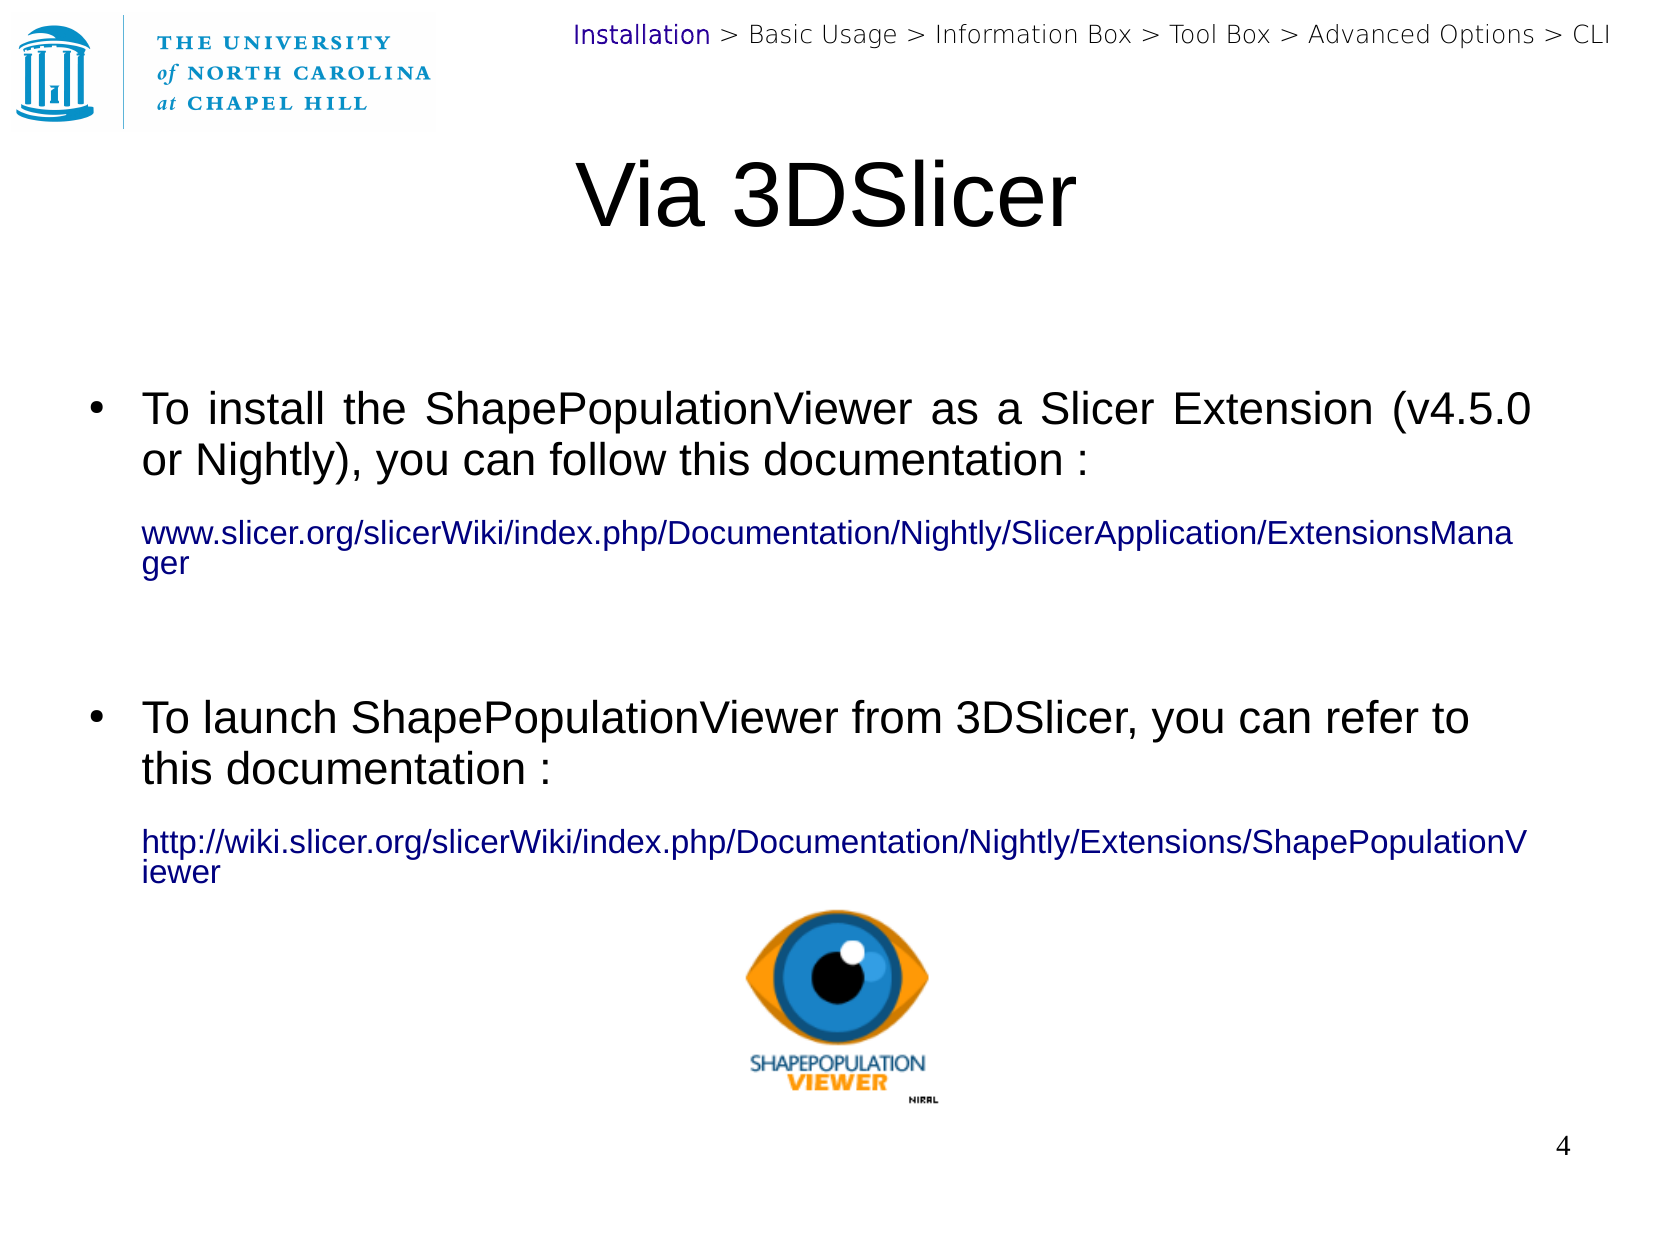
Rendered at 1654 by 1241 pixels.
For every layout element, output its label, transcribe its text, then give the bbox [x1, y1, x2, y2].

text_box Installation > Basic Usage > Information Box > Tool Box > Advanced Options > CLI [558, 12, 1654, 57]
picture [735, 899, 940, 1105]
picture [11, 12, 436, 132]
list To install the ShapePopulationViewer as a Slicer Extension (v4.5.0 or Nightly), you can follow this documentation : www.slicer.org/slicerWiki/index.php/Documentation/Nightly/SlicerApplication/ExtensionsManager To launch ShapePopulationViewer from 3DSlicer, you can refer to this documentation : http://wiki.slicer.org/slicerWiki/index.php/Documentation/Nightly/Extensions/ShapePopulationViewer [70, 302, 1534, 1121]
title Via 3DSlicer [82, 90, 1571, 298]
